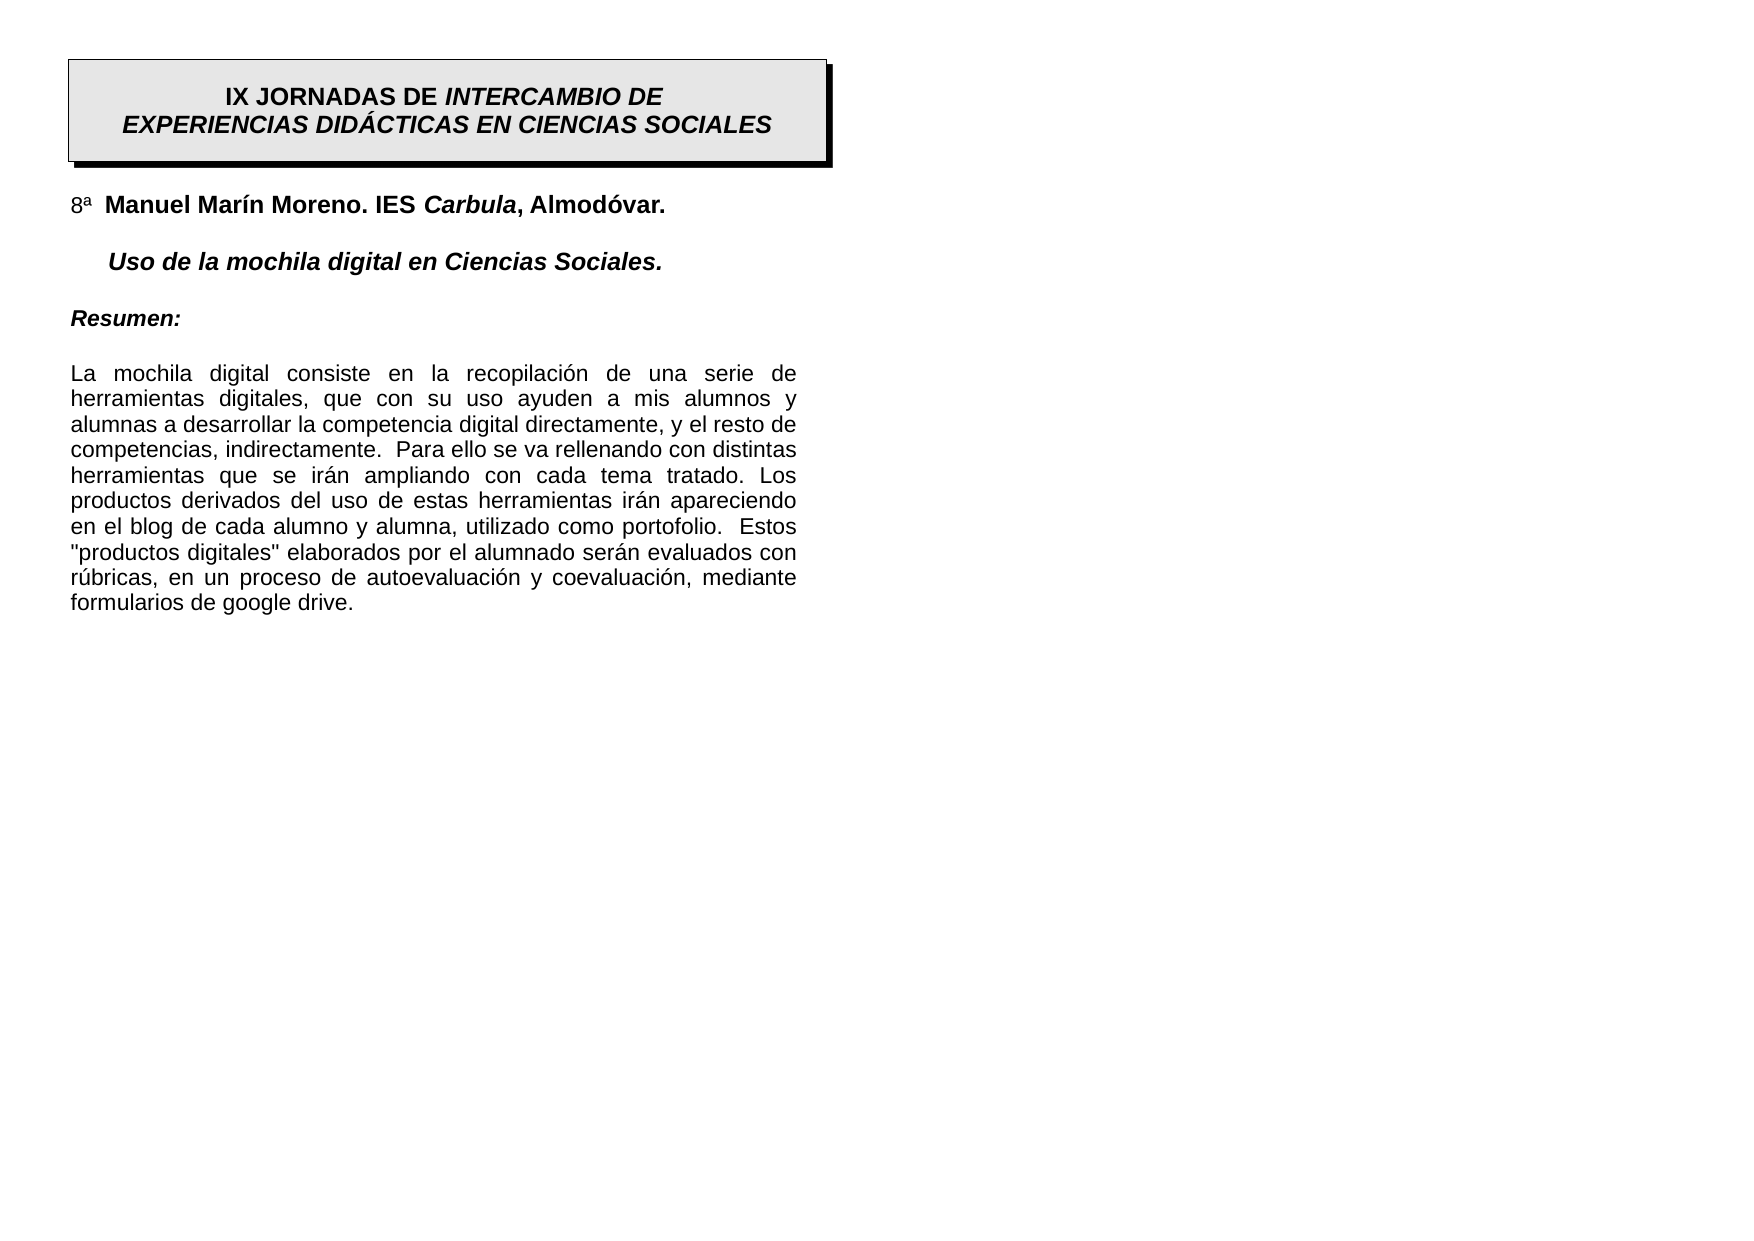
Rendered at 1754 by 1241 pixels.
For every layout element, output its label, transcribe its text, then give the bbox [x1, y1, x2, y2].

list 8ª Manuel Marín Moreno. IES Carbula, Almodóvar. Uso de la mochila digital en Ciencias Sociales. Resumen: La mochila digital consiste en la recopilación de una serie de herramientas digitales, que con su uso ayuden a mis alumnos y alumnas a desarrollar la competencia digital directamente, y el resto de competencias, indirectamente. Para ello se va rellenando con distintas herramientas que se irán ampliando con cada tema tratado. Los productos derivados del uso de estas herramientas irán apareciendo en el blog de cada alumno y alumna, utilizado como portofolio. Estos "productos digitales" elaborados por el alumnado serán evaluados con rúbricas, en un proceso de autoevaluación y coevaluación, mediante formularios de google drive. [70, 190, 798, 1152]
title IX JORNADAS DE INTERCAMBIO DE EXPERIENCIAS DIDÁCTICAS EN CIENCIAS SOCIALES [68, 59, 827, 162]
